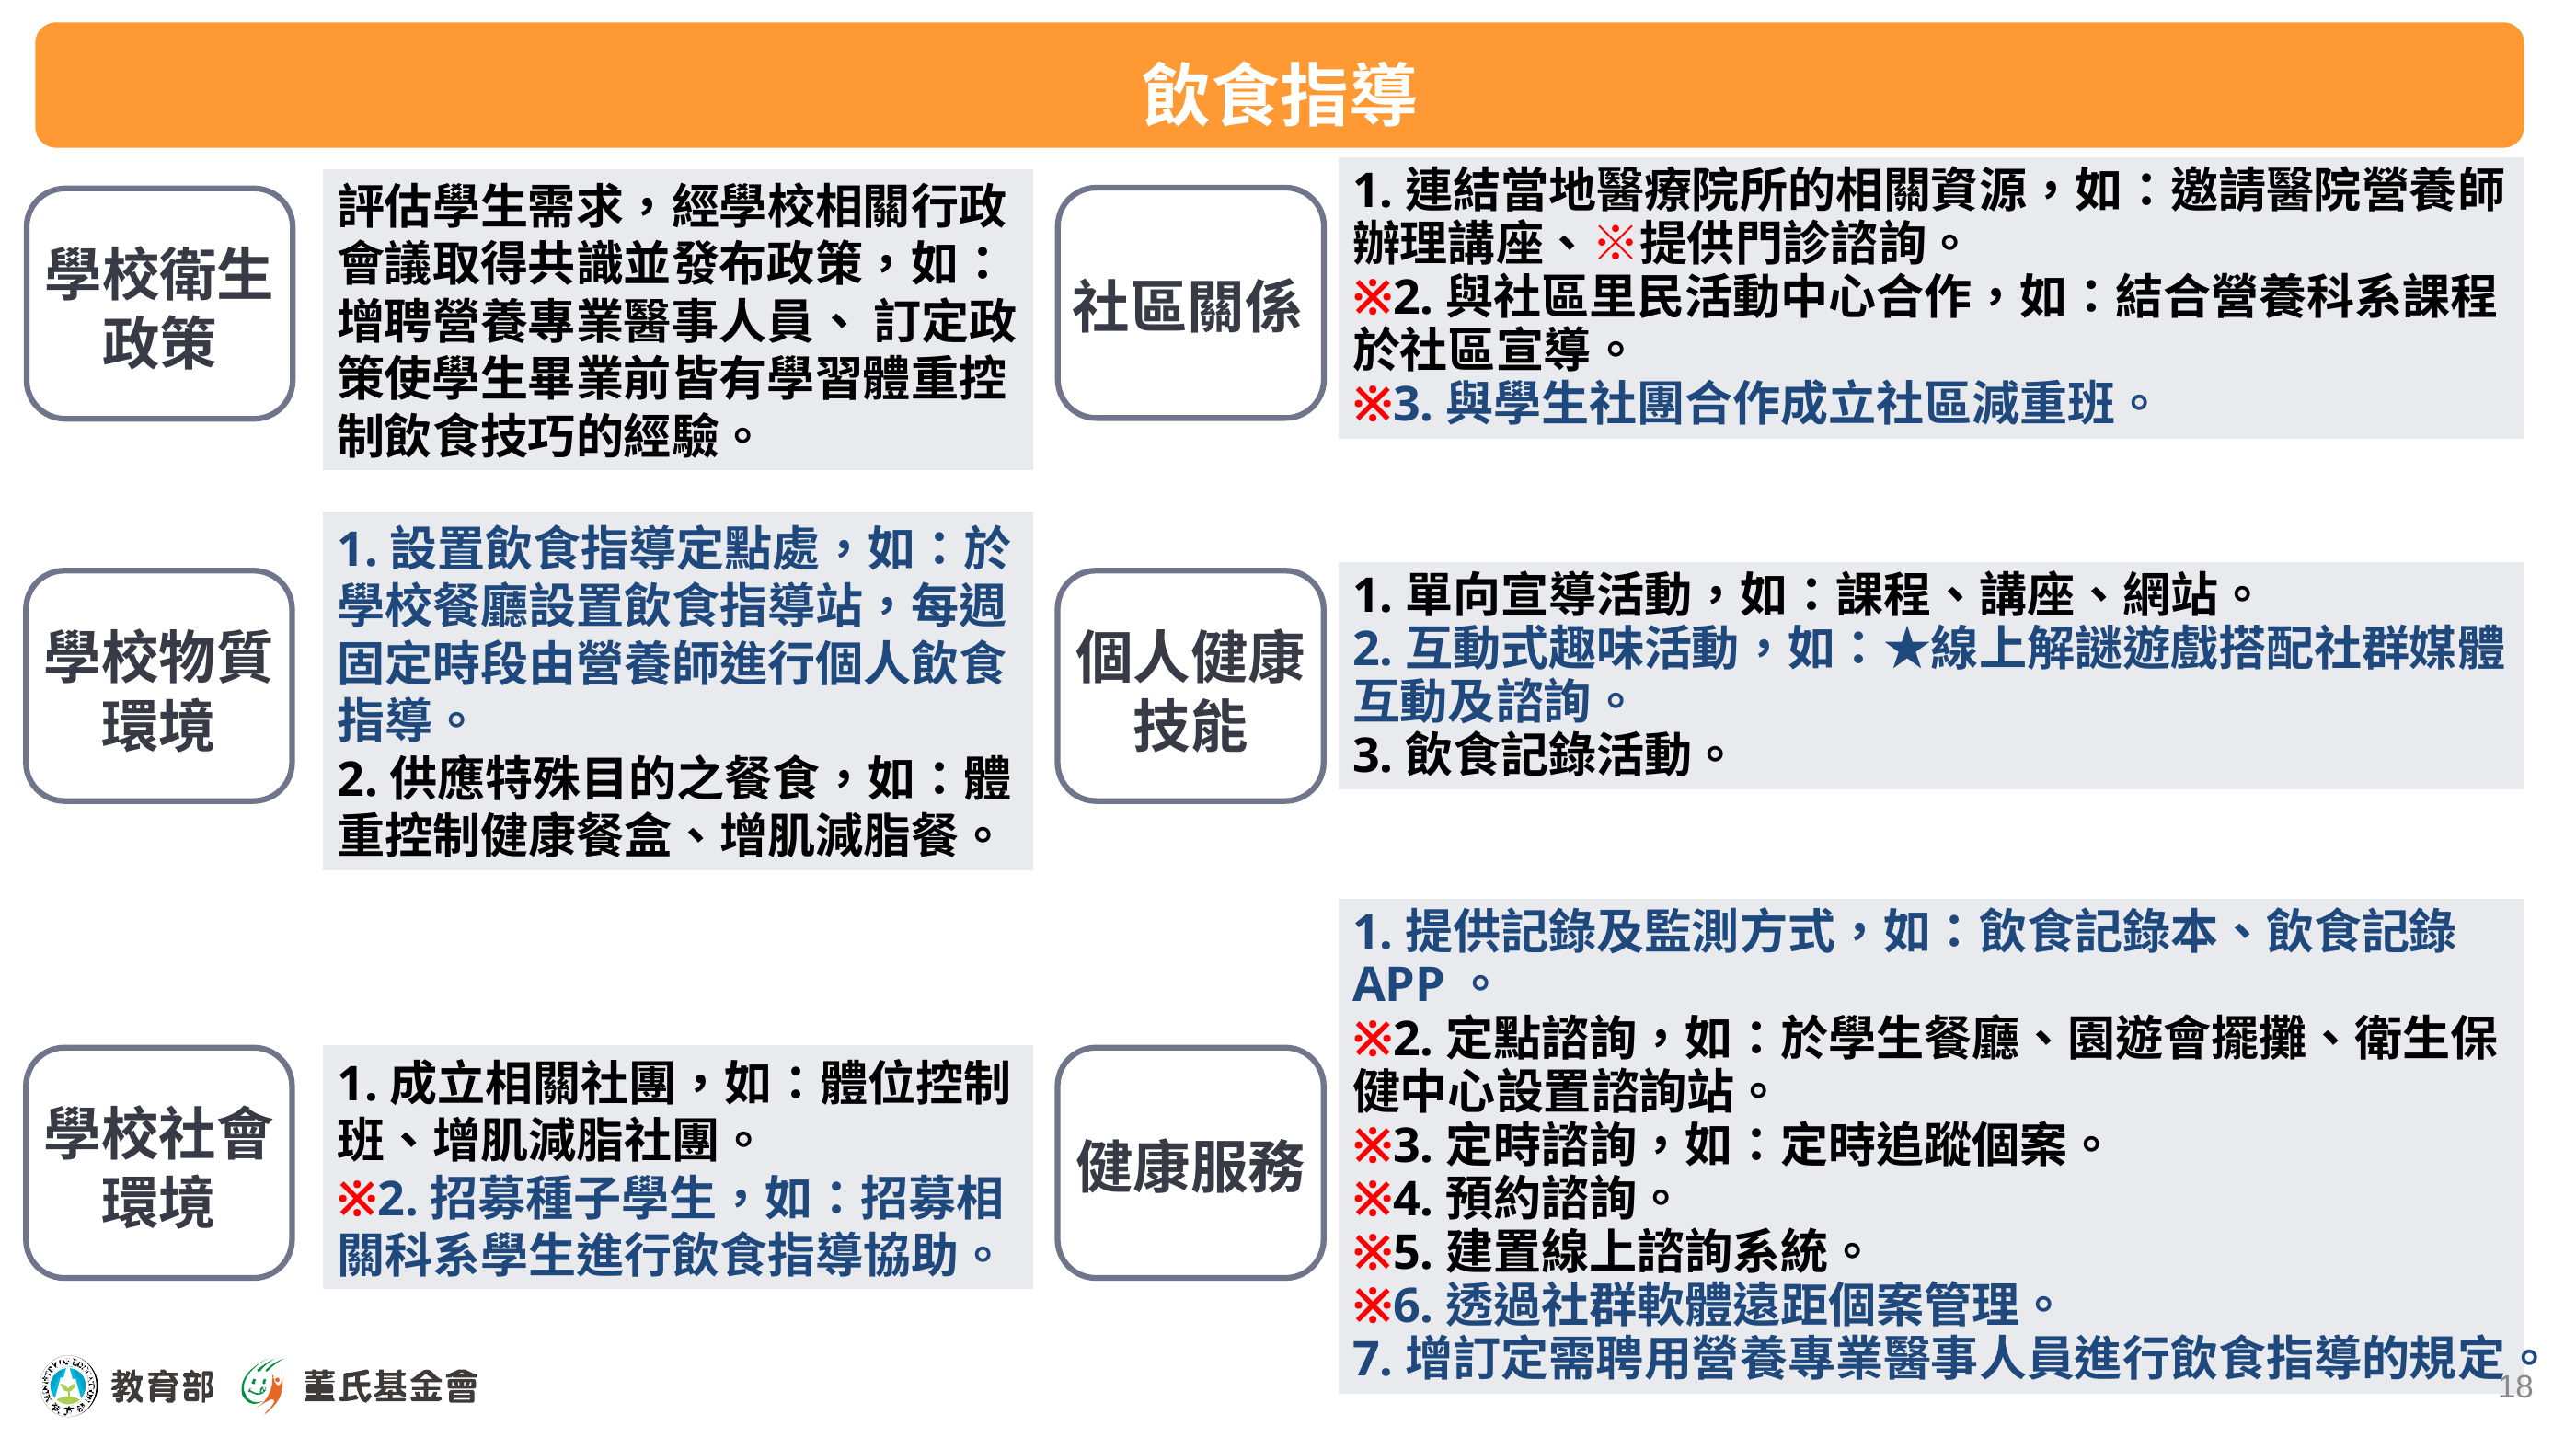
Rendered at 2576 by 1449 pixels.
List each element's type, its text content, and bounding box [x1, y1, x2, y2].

text_box 健康服務 [1058, 1123, 1324, 1206]
text_box 1.成立相關社團，如：體位控制班、增肌減脂社團。 ※2.招募種子學生，如：招募相關科系學生進行飲食指導協助。 [323, 1045, 1033, 1289]
text_box 學校物質環境 [26, 614, 292, 765]
text_box 學校衛生政策 [27, 232, 293, 384]
text_box 1.提供記錄及監測方式，如：飲食記錄本、飲食記錄APP。 ※2.定點諮詢，如：於學生餐廳、園遊會擺攤、衛生保健中心設置諮詢站。 ※3.定時諮詢，如：定時追蹤個案。 ※4.預約諮詢。 ※5.建置線上諮詢系統。 ※6.透過社群軟體遠距個案管理。 7.增訂定需聘用營養專業醫事人員進行飲食指導的規定。 [1339, 899, 2524, 1394]
text_box 飲食指導 [35, 22, 2524, 148]
text_box 學校社會環境 [26, 1091, 292, 1243]
text_box 1.設置飲食指導定點處，如：於學校餐廳設置飲食指導站，每週固定時段由營養師進行個人飲食指導。 2.供應特殊目的之餐食，如：體重控制健康餐盒、增肌減脂餐。 [323, 512, 1033, 870]
text_box 1.連結當地醫療院所的相關資源，如：邀請醫院營養師辦理講座、※提供門診諮詢。 ※2.與社區里民活動中心合作，如：結合營養科系課程於社區宣導。 ※3.與學生社團合作成立社區減重班。 [1339, 157, 2524, 439]
text_box 社區關係 [1054, 263, 1320, 346]
text_box 1.單向宣導活動，如：課程、講座、網站。 2.互動式趣味活動，如：★線上解謎遊戲搭配社群媒體互動及諮詢。 3.飲食記錄活動。 [1339, 562, 2524, 789]
text_box 18 [2484, 1350, 2555, 1420]
text_box 評估學生需求，經學校相關行政會議取得共識並發布政策，如：增聘營養專業醫事人員、 訂定政策使學生畢業前皆有學習體重控制飲食技巧的經驗。 [323, 169, 1033, 470]
text_box 個人健康技能 [1058, 614, 1324, 765]
